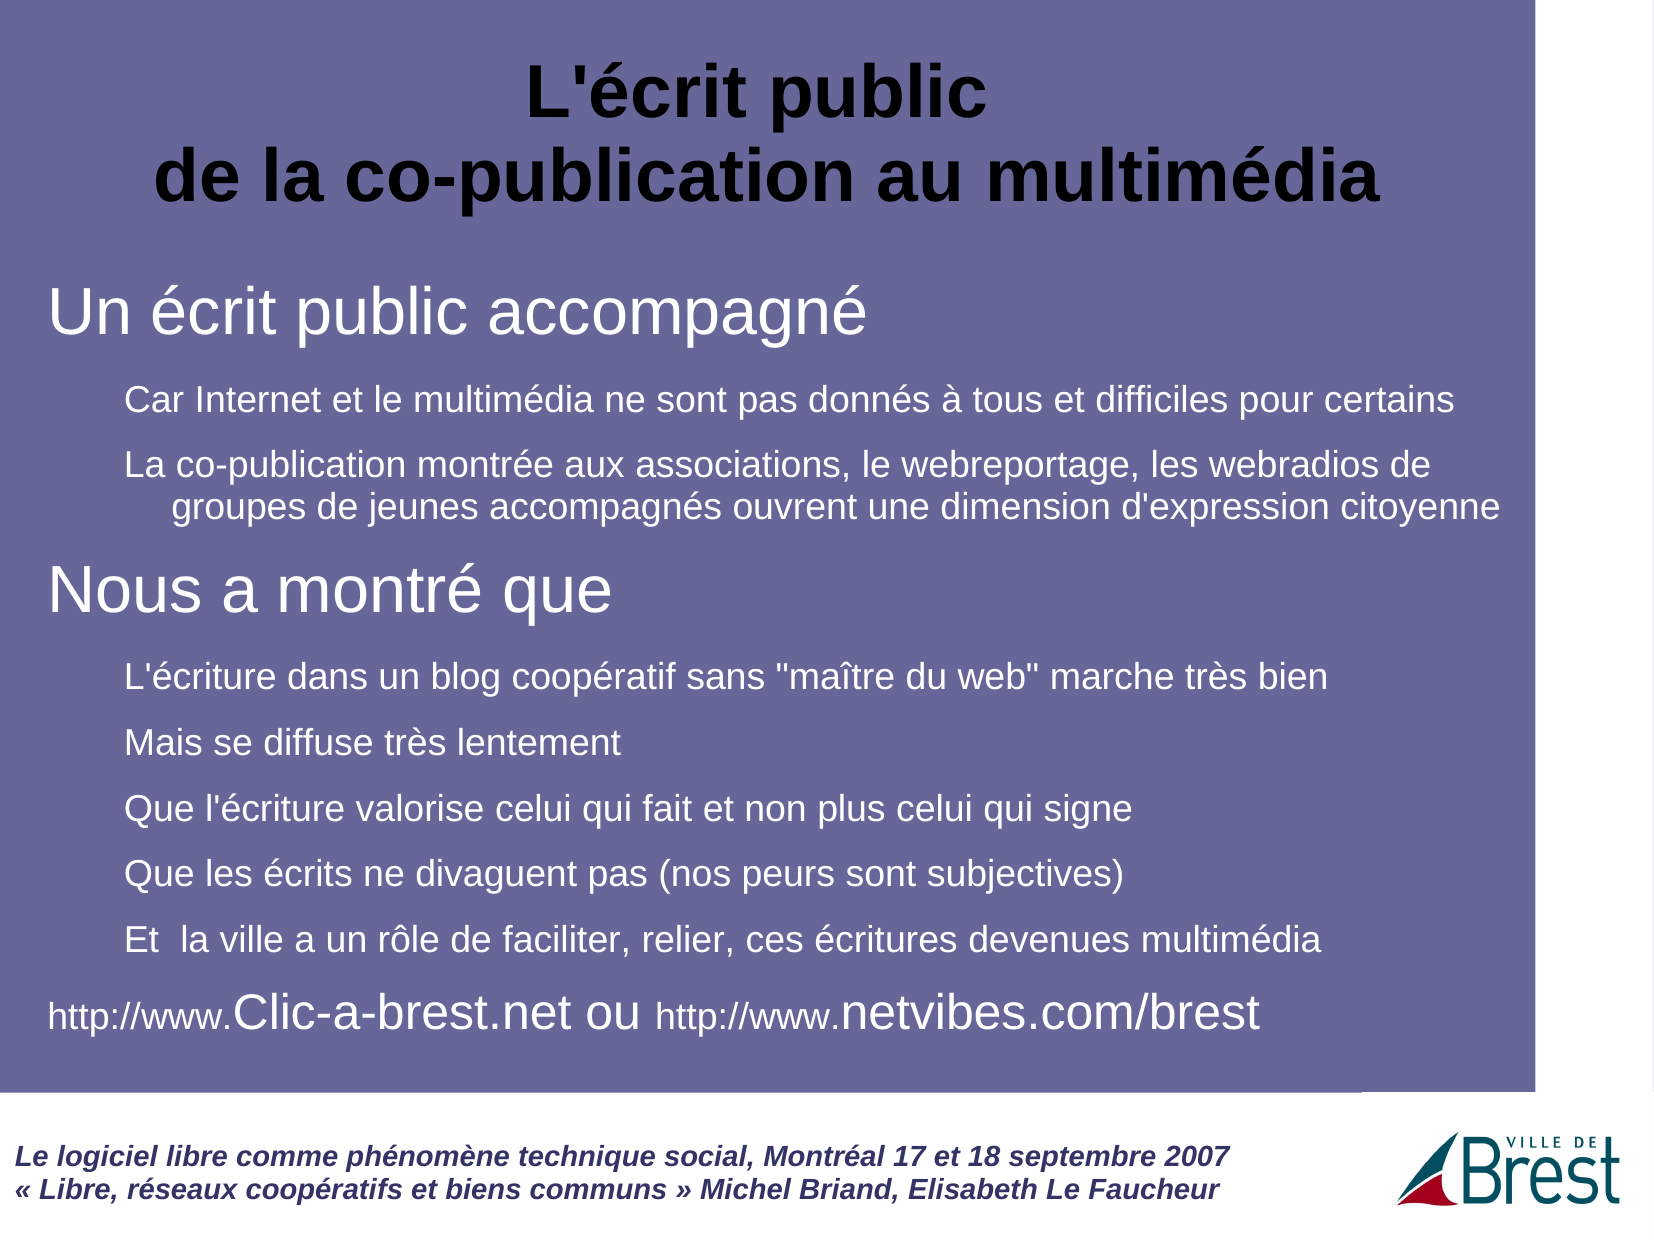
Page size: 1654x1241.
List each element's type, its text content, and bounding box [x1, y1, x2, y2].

title L'écrit public de la co-publication au multimédia [29, 29, 1506, 237]
list Un écrit public accompagné Car Internet et le multimédia ne sont pas donnés à tous et difficiles pour certains La co-publication montrée aux associations, le webreportage, les webradios de groupes de jeunes accompagnés ouvrent une dimension d'expression citoyenne Nous a montré que L'écriture dans un blog coopératif sans "maître du web" marche très bien Mais se diffuse très lentement Que l'écriture valorise celui qui fait et non plus celui qui signe Que les écrits ne divaguent pas (nos peurs sont subjectives) Et la ville a un rôle de faciliter, relier, ces écritures devenues multimédia http://www.Clic-a-brest.net ou http://www.netvibes.com/brest [29, 274, 1506, 1093]
picture [1362, 1092, 1654, 1241]
